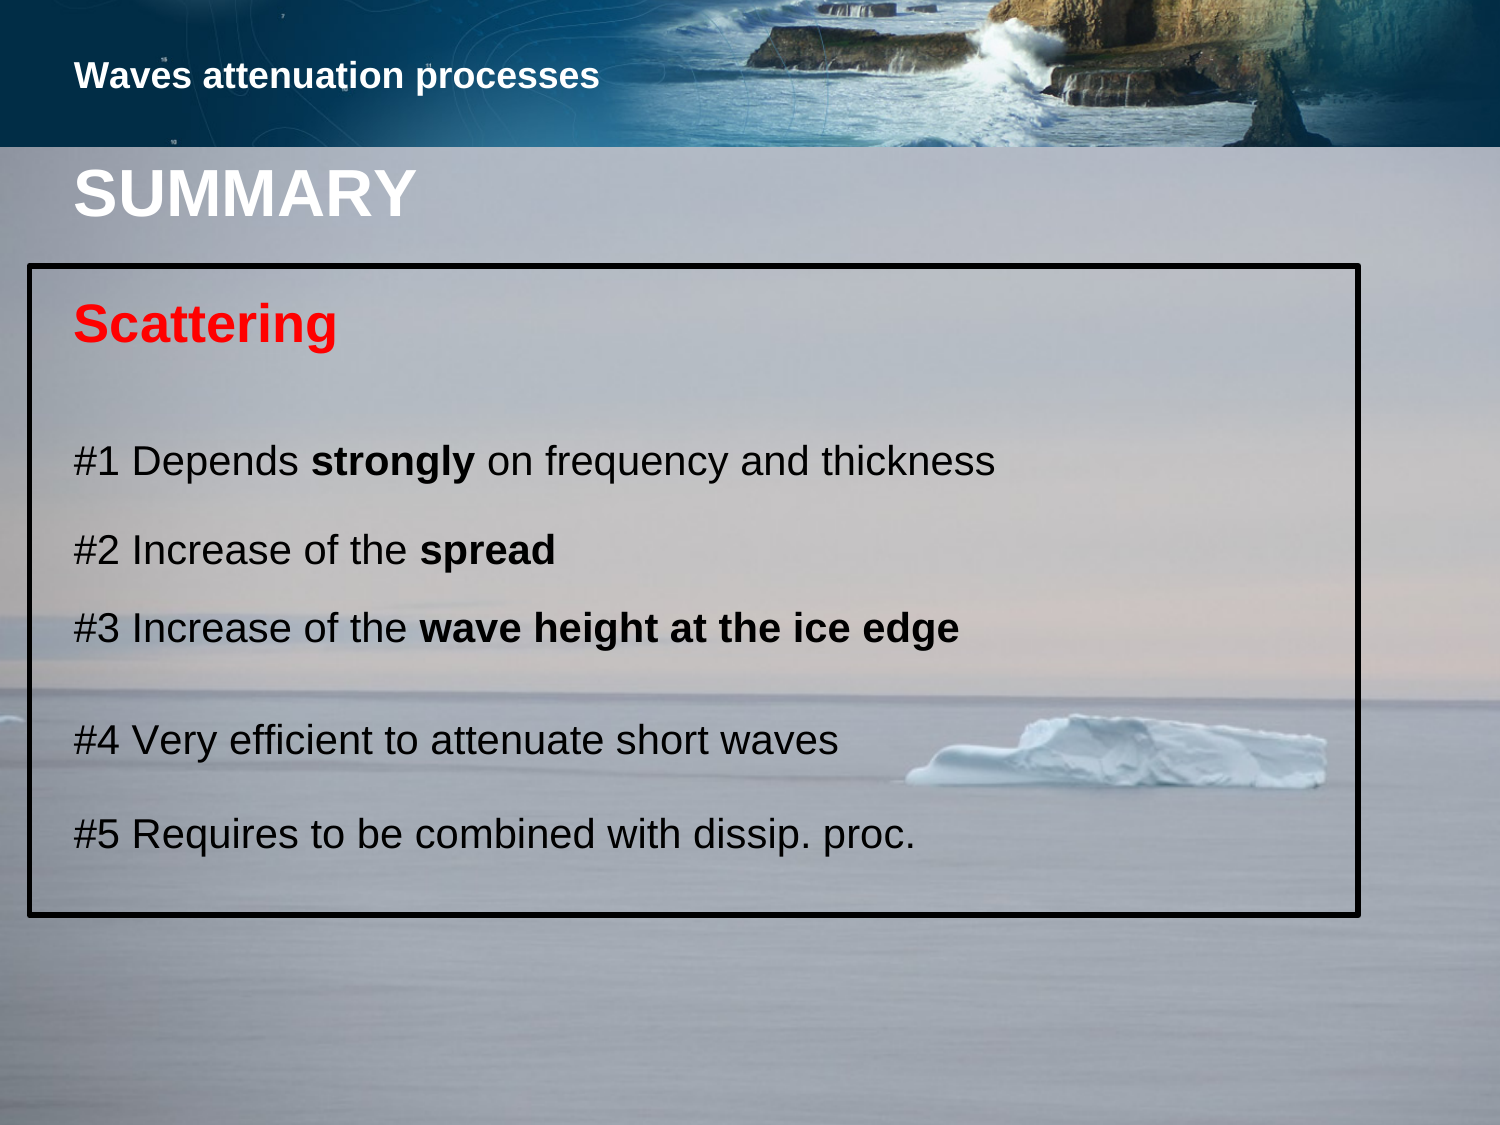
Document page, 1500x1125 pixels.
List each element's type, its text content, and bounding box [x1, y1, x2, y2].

picture [0, 0, 1500, 1125]
title SUMMARY [59, 102, 1244, 278]
text_box #5 Requires to be combined with dissip. proc. [59, 797, 998, 863]
text_box #3 Increase of the wave height at the ice edge [59, 590, 1241, 669]
text_box #4 Very efficient to attenuate short waves [59, 702, 998, 768]
text_box Scattering [59, 277, 1355, 439]
text_box #2 Increase of the spread [59, 512, 1241, 590]
title Waves attenuation processes [59, 29, 1093, 119]
text_box #1 Depends strongly on frequency and thickness [59, 424, 1241, 502]
